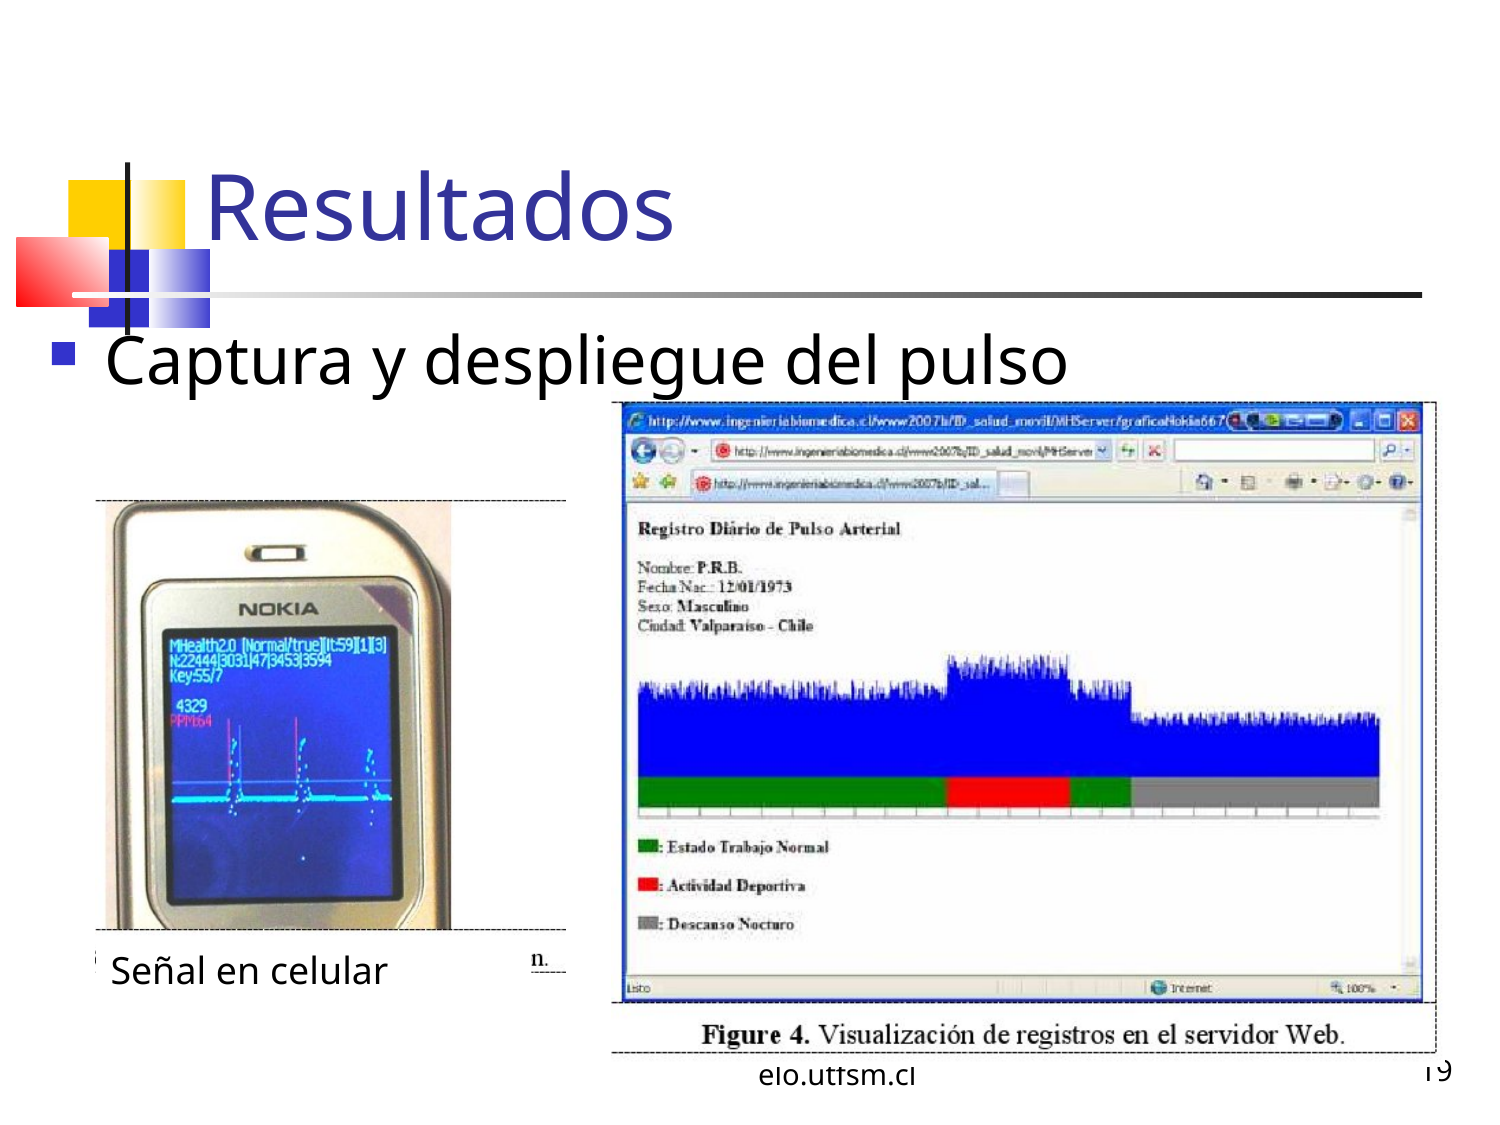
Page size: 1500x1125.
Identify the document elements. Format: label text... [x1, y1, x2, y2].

title Resultados [188, 35, 1269, 276]
picture [95, 634, 566, 986]
text_box <number> [1155, 1024, 1468, 1100]
picture [611, 391, 1445, 1067]
text_box Señal en celular [95, 939, 532, 1000]
list Captura y despliegue del pulso [33, 306, 1436, 634]
text_box elo.utfsm.cl [599, 1024, 1075, 1100]
